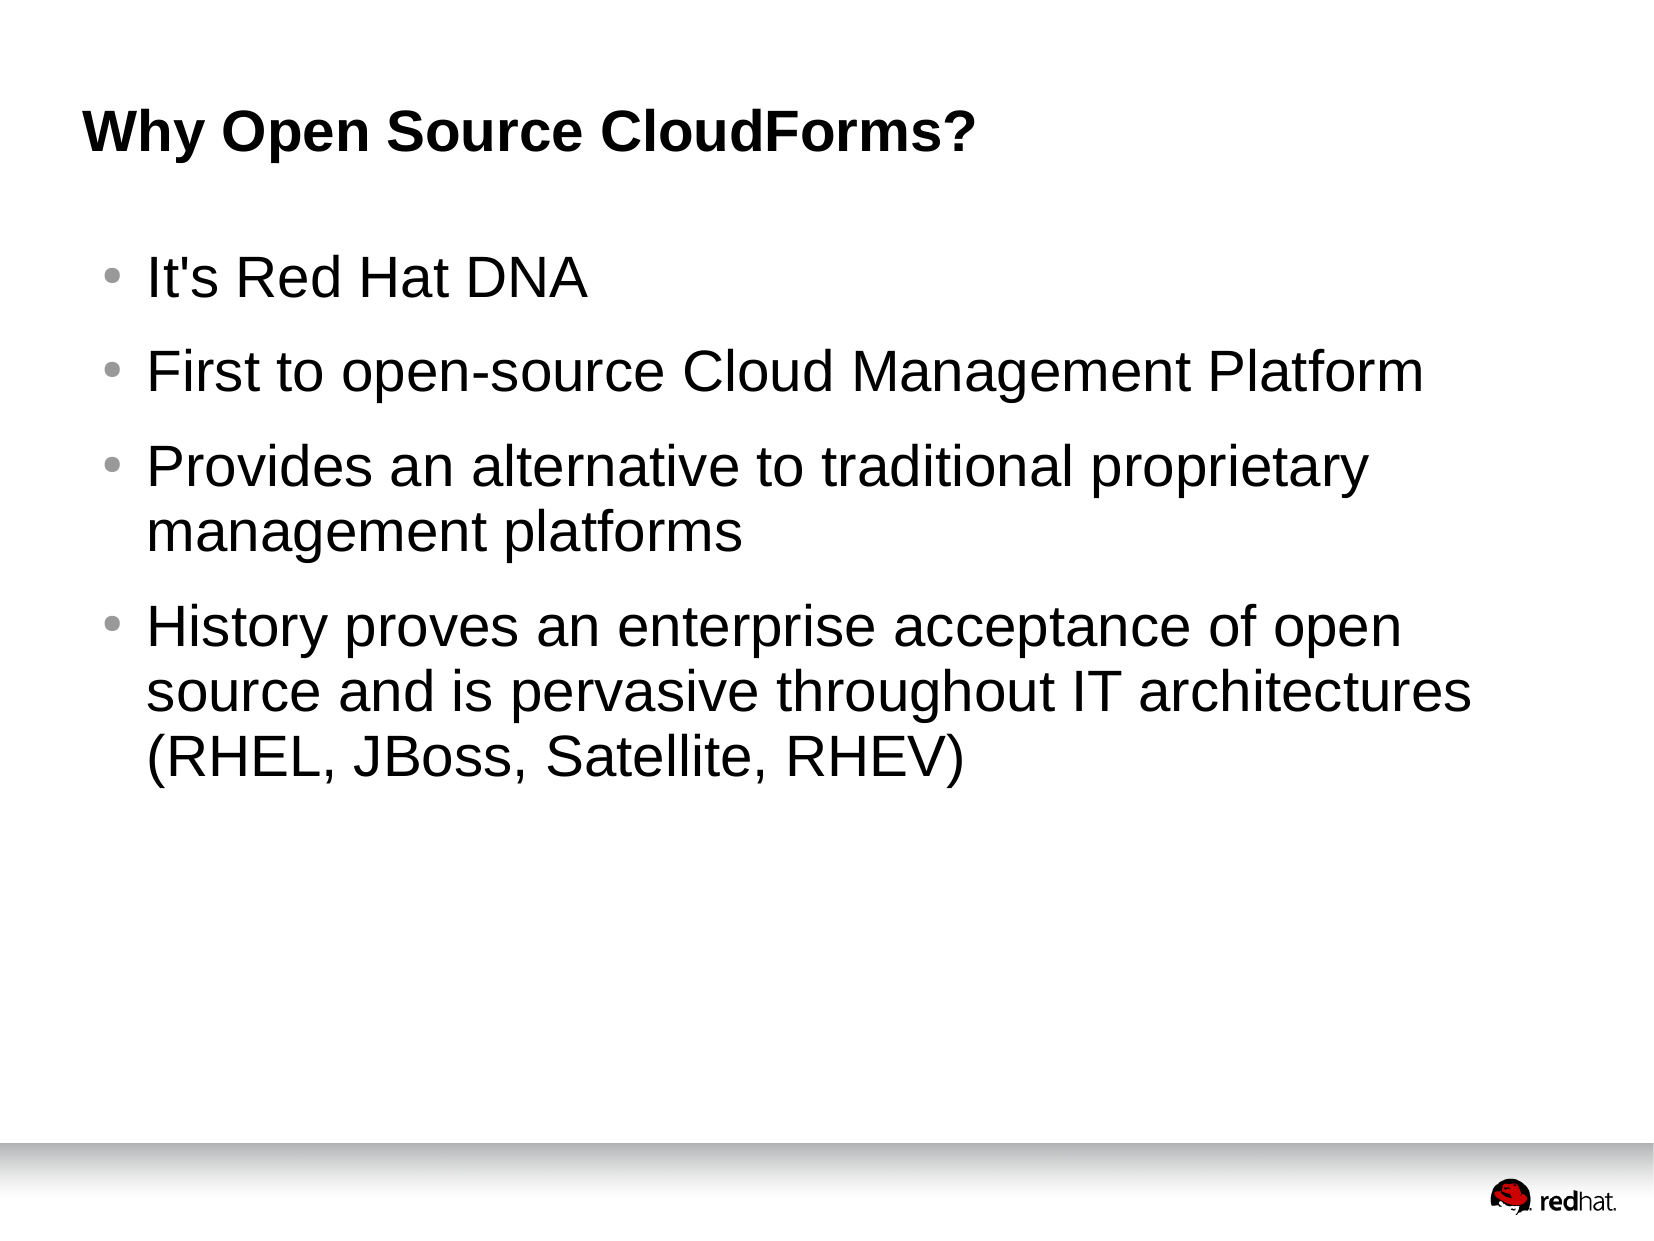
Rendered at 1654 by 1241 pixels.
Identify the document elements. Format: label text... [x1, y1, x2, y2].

list It's Red Hat DNA First to open-source Cloud Management Platform Provides an alternative to traditional proprietary management platforms History proves an enterprise acceptance of open source and is pervasive throughout IT architectures (RHEL, JBoss, Satellite, RHEV) [86, 244, 1576, 1039]
title Why Open Source CloudForms? [82, 37, 1571, 225]
picture [0, 1143, 1654, 1241]
